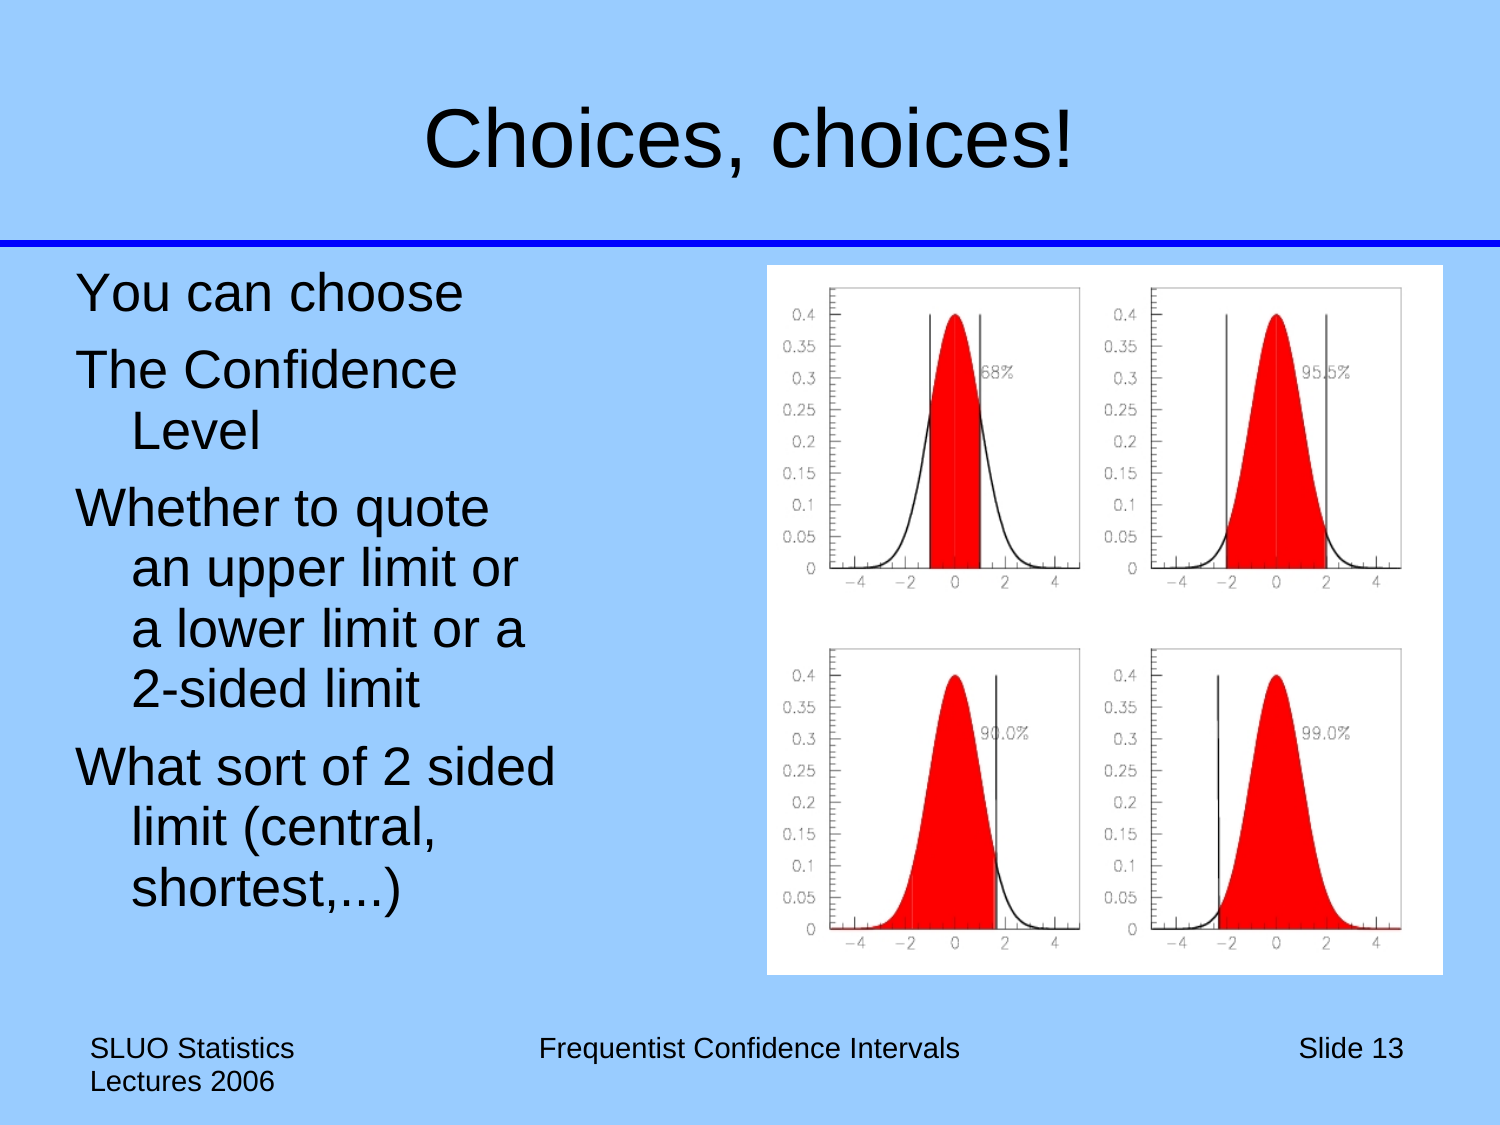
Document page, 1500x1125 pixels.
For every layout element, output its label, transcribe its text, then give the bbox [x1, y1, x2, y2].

title Choices, choices! [75, 45, 1426, 233]
picture [767, 265, 1443, 975]
list You can choose The Confidence Level Whether to quote an upper limit or a lower limit or a 2-sided limit What sort of 2 sided limit (central, shortest,...) [75, 262, 562, 1006]
